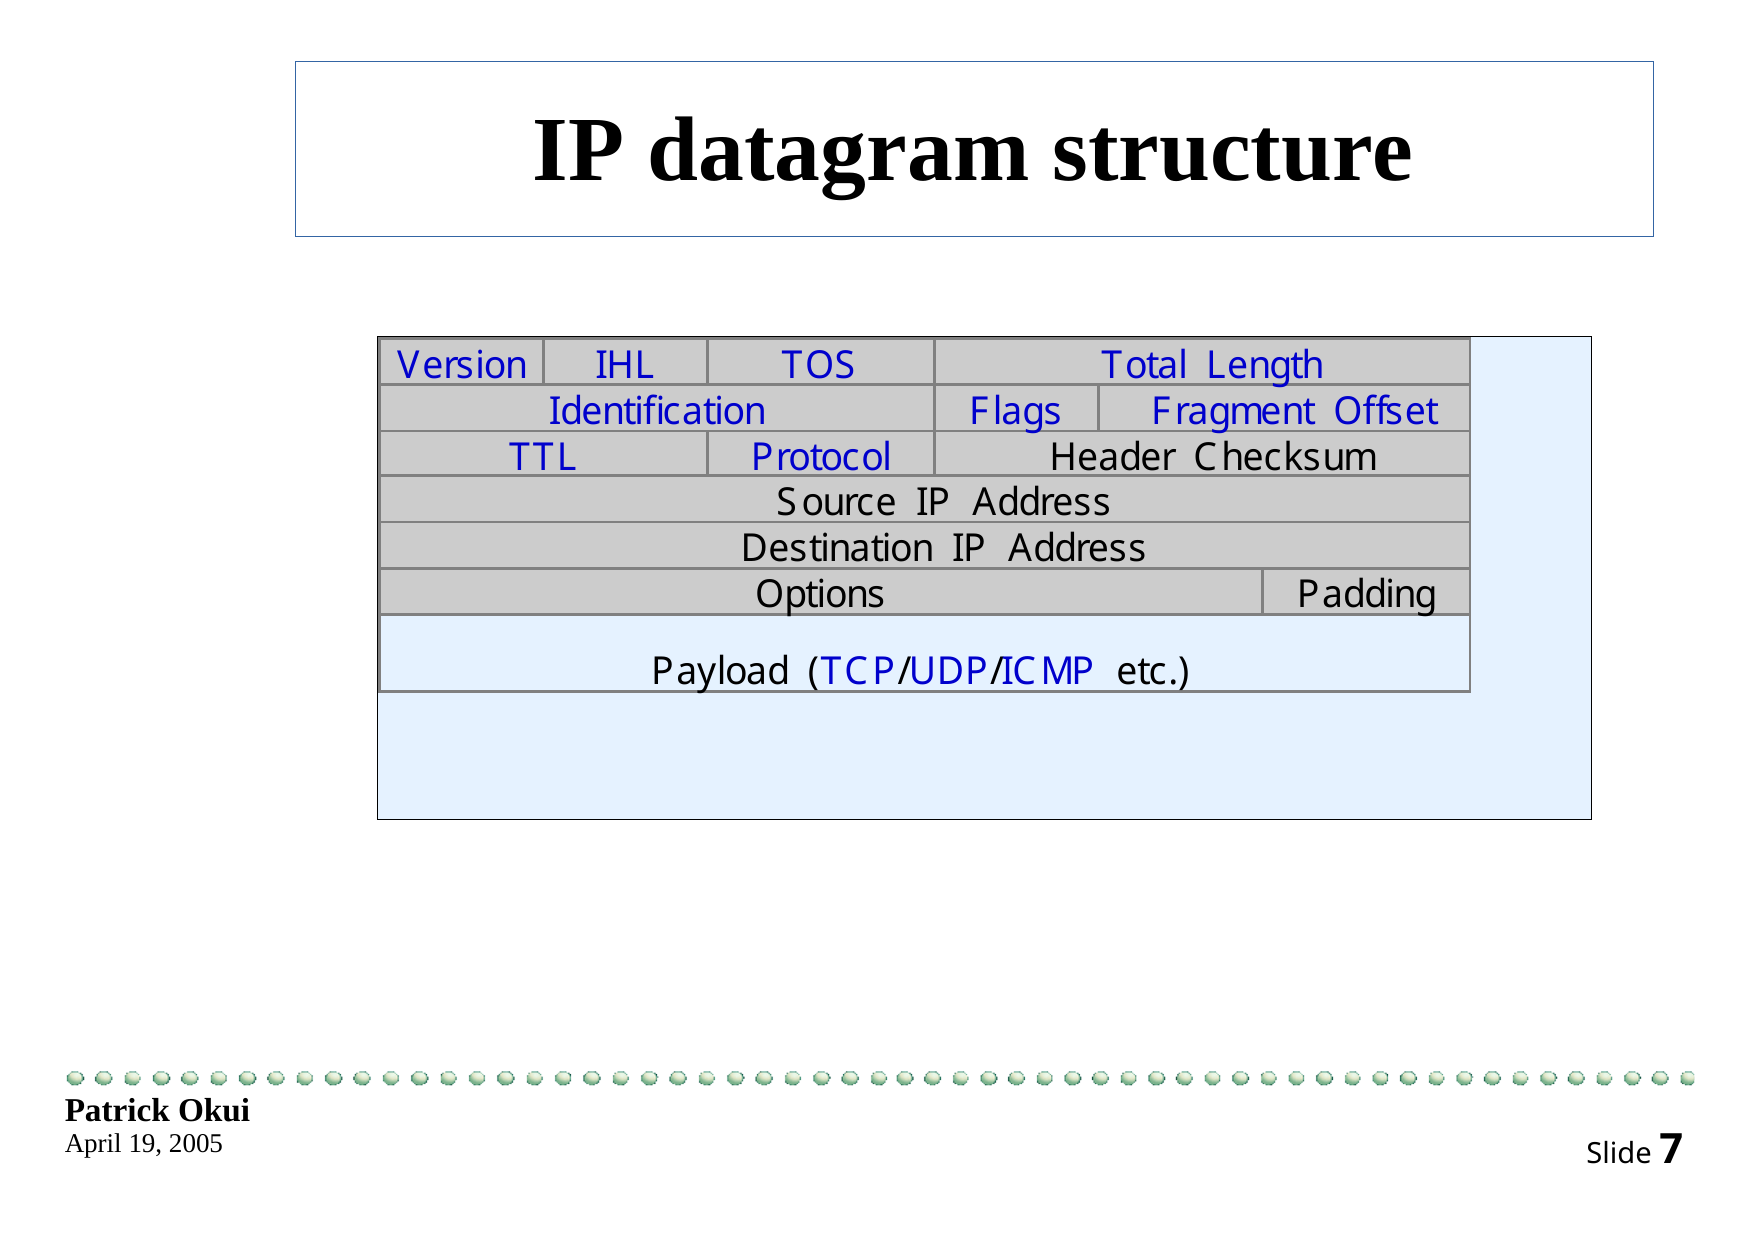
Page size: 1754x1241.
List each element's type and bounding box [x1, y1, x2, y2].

picture [59, 1070, 1695, 1087]
